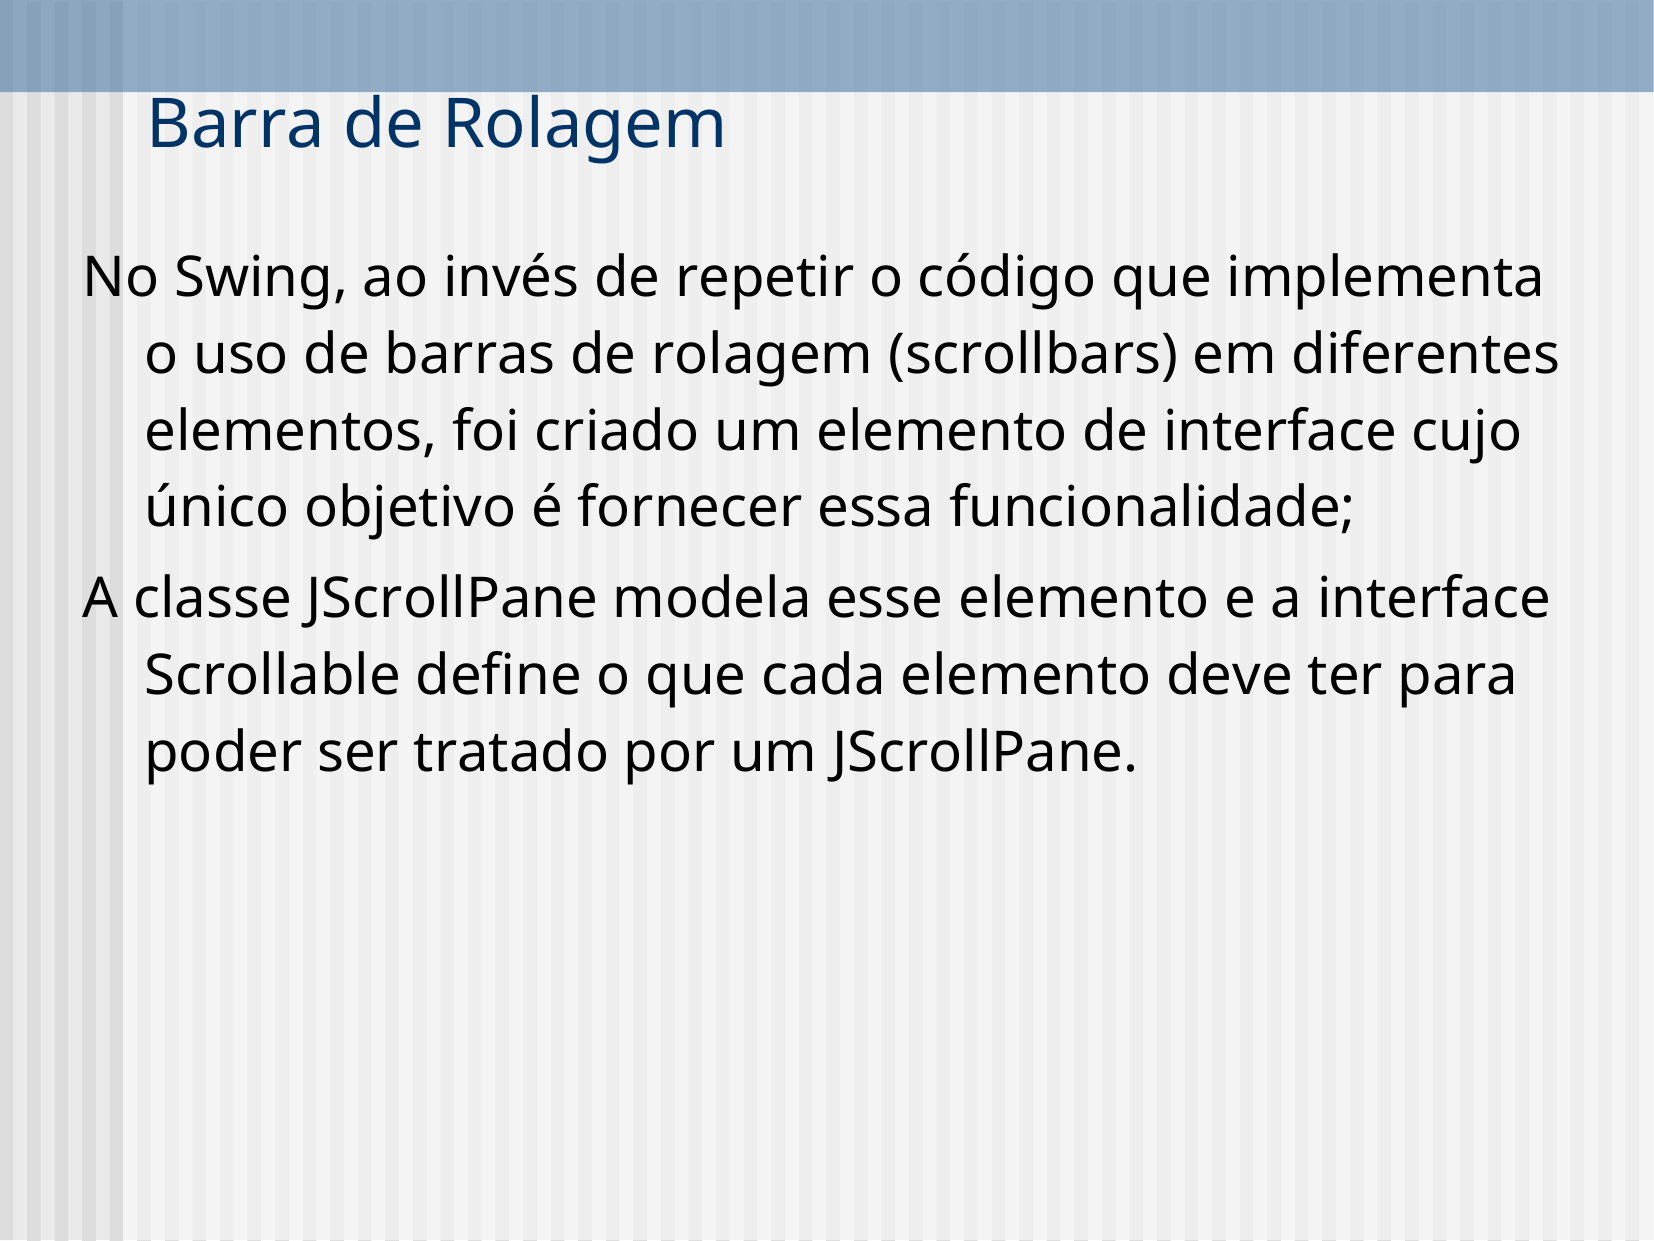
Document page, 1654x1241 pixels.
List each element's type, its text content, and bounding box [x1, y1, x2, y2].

title Barra de Rolagem [146, 29, 1536, 212]
list No Swing, ao invés de repetir o código que implementa o uso de barras de rolagem (scrollbars) em diferentes elementos, foi criado um elemento de interface cujo único objetivo é fornecer essa funcionalidade; A classe JScrollPane modela esse elemento e a interface Scrollable define o que cada elemento deve ter para poder ser tratado por um JScrollPane. [82, 236, 1571, 1094]
